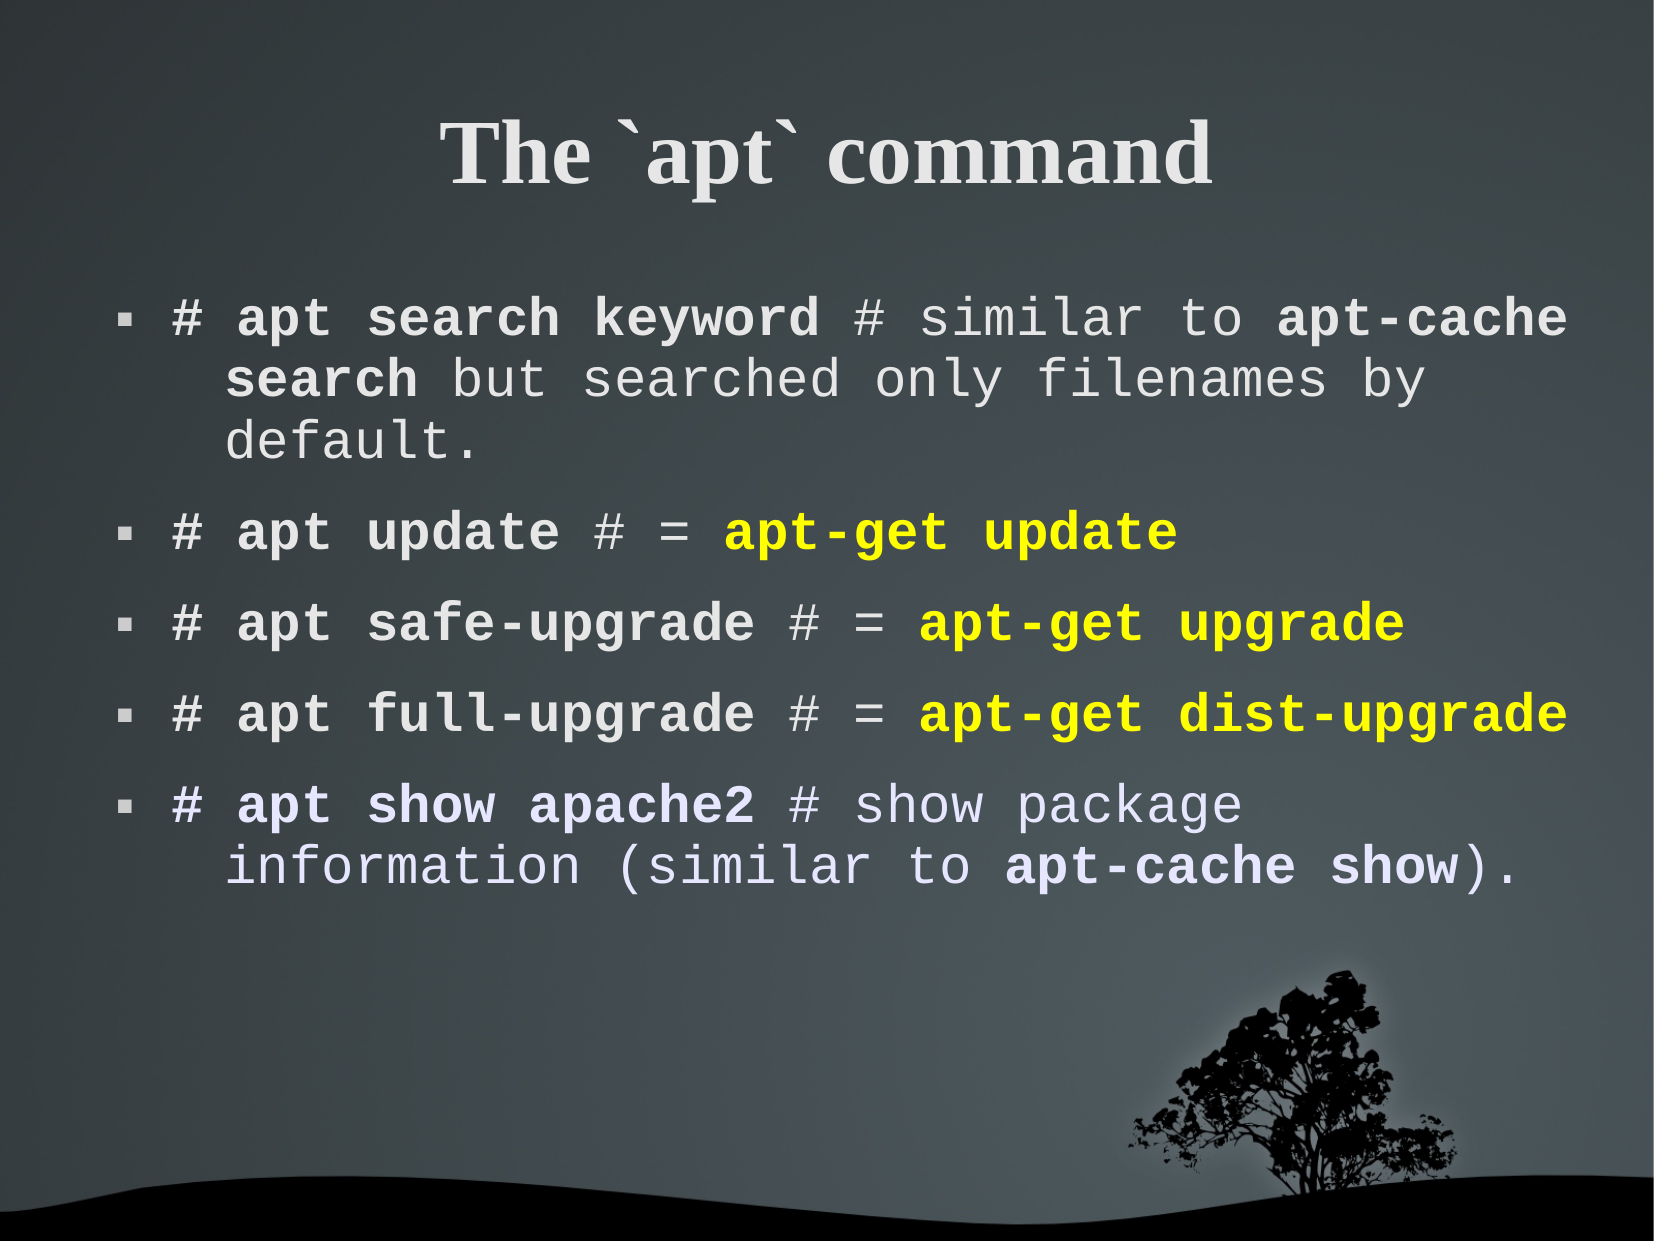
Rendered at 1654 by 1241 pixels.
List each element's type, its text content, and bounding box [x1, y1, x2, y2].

title The `apt` command [82, 49, 1571, 257]
list # apt search keyword # similar to apt-cache search but searched only filenames by default. # apt update # = apt-get update # apt safe-upgrade # = apt-get upgrade # apt full-upgrade # = apt-get dist-upgrade # apt show apache2 # show package information (similar to apt-cache show). [82, 290, 1571, 1181]
picture [0, 0, 1654, 1241]
